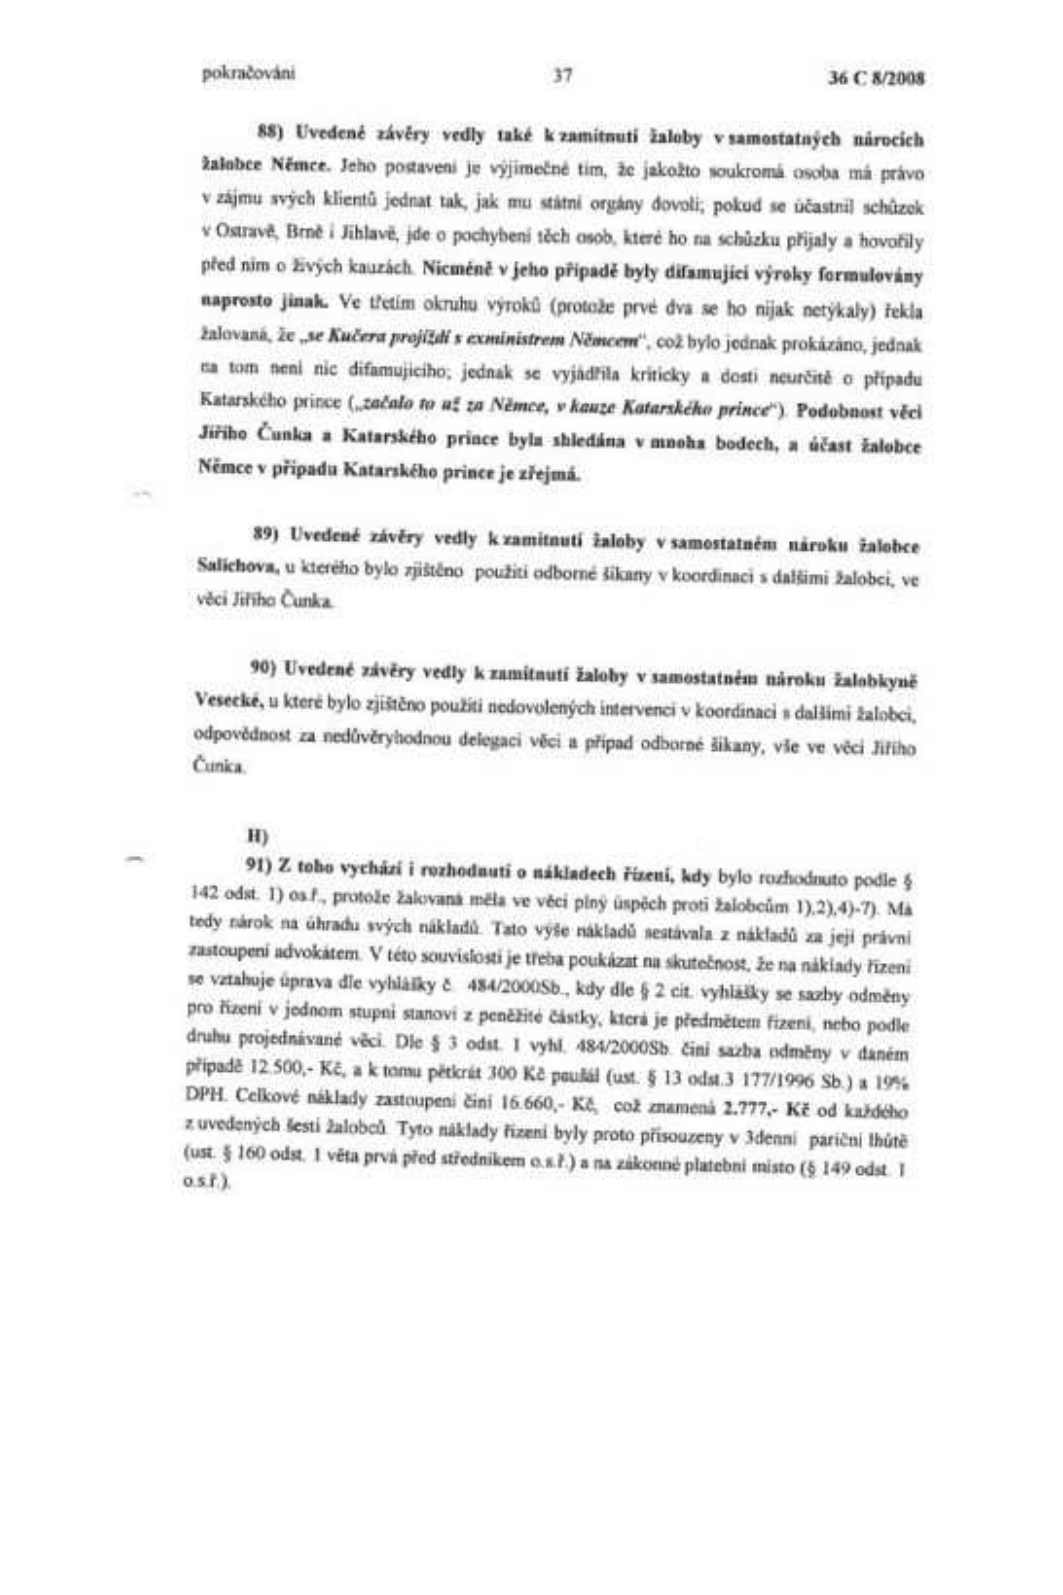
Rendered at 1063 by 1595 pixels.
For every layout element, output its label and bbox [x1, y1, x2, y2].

picture [62, 13, 1008, 1350]
